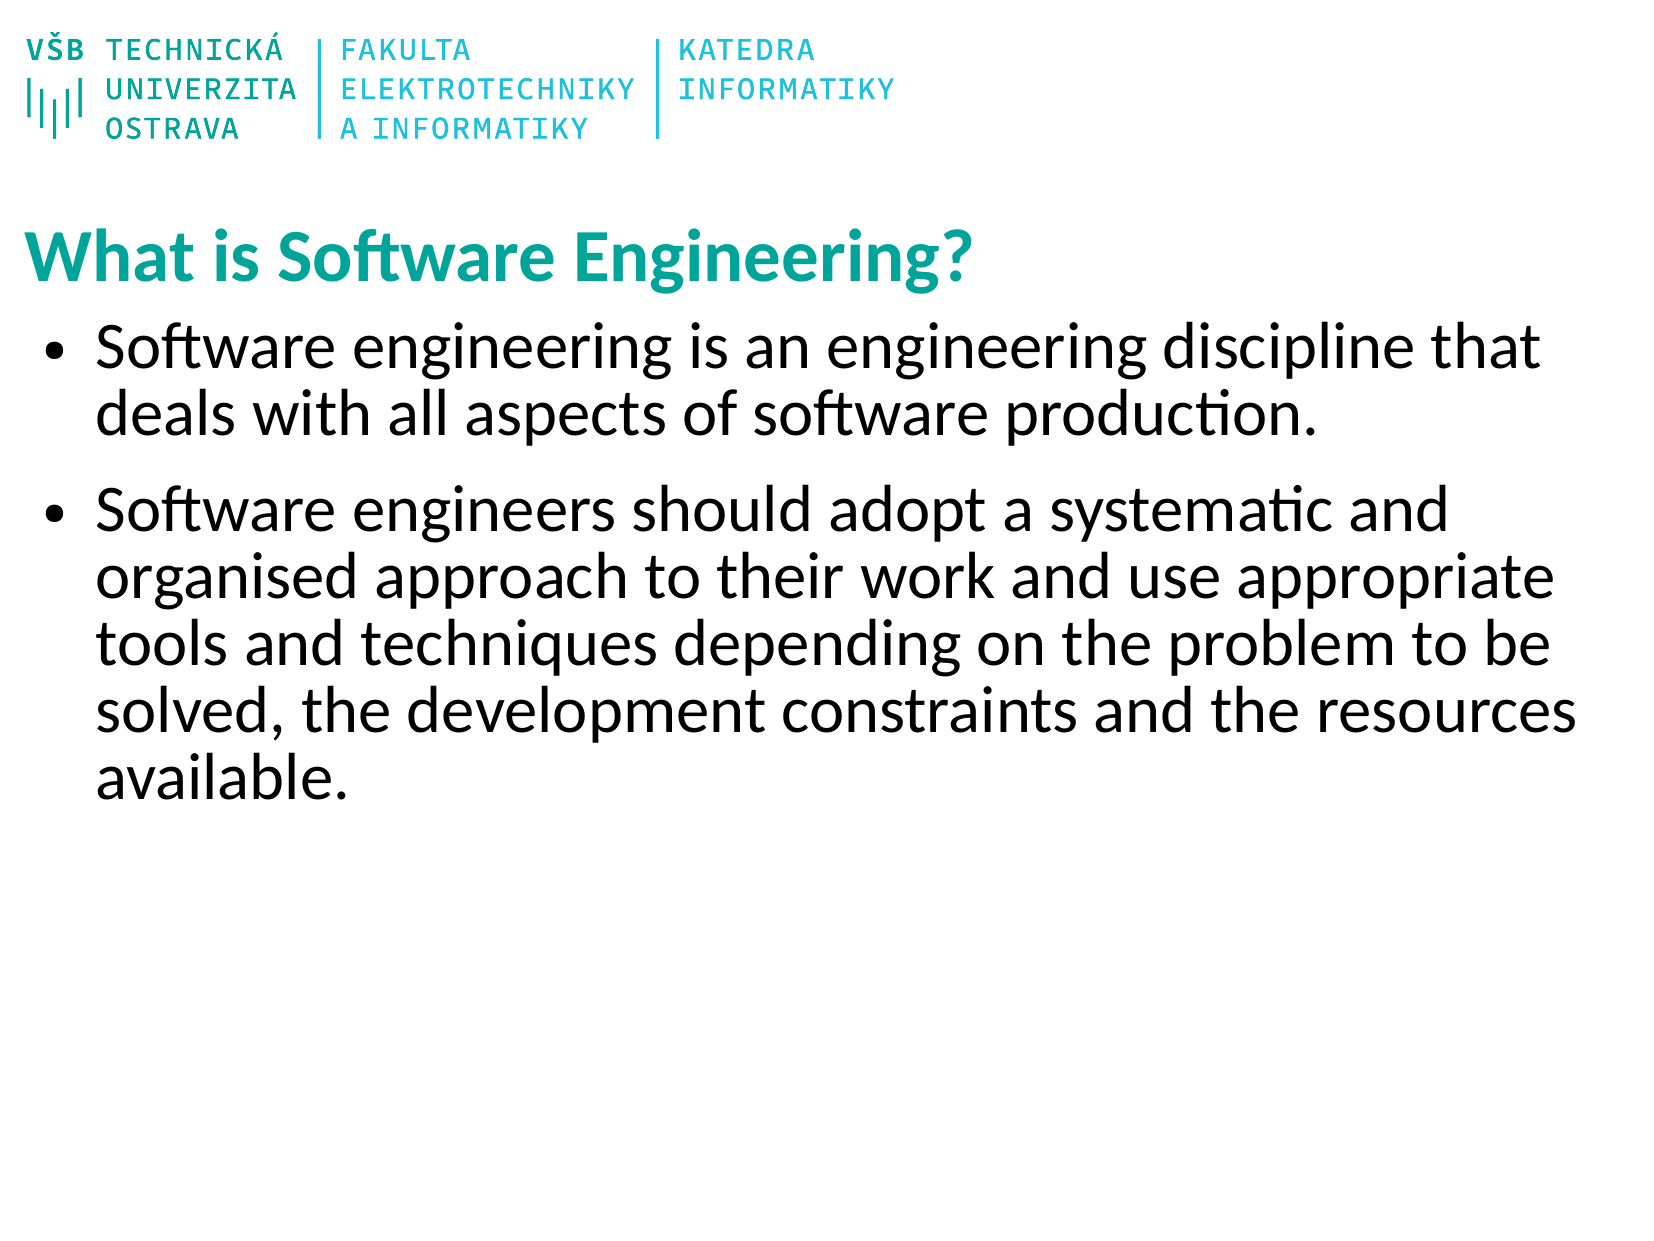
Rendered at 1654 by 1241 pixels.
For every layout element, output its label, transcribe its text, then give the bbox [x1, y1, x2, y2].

picture [26, 31, 894, 139]
list Software engineering is an engineering discipline that deals with all aspects of software production. Software engineers should adopt a systematic and organised approach to their work and use appropriate tools and techniques depending on the problem to be solved, the development constraints and the resources available. [24, 318, 1629, 1146]
title What is Software Engineering? [24, 169, 1629, 301]
